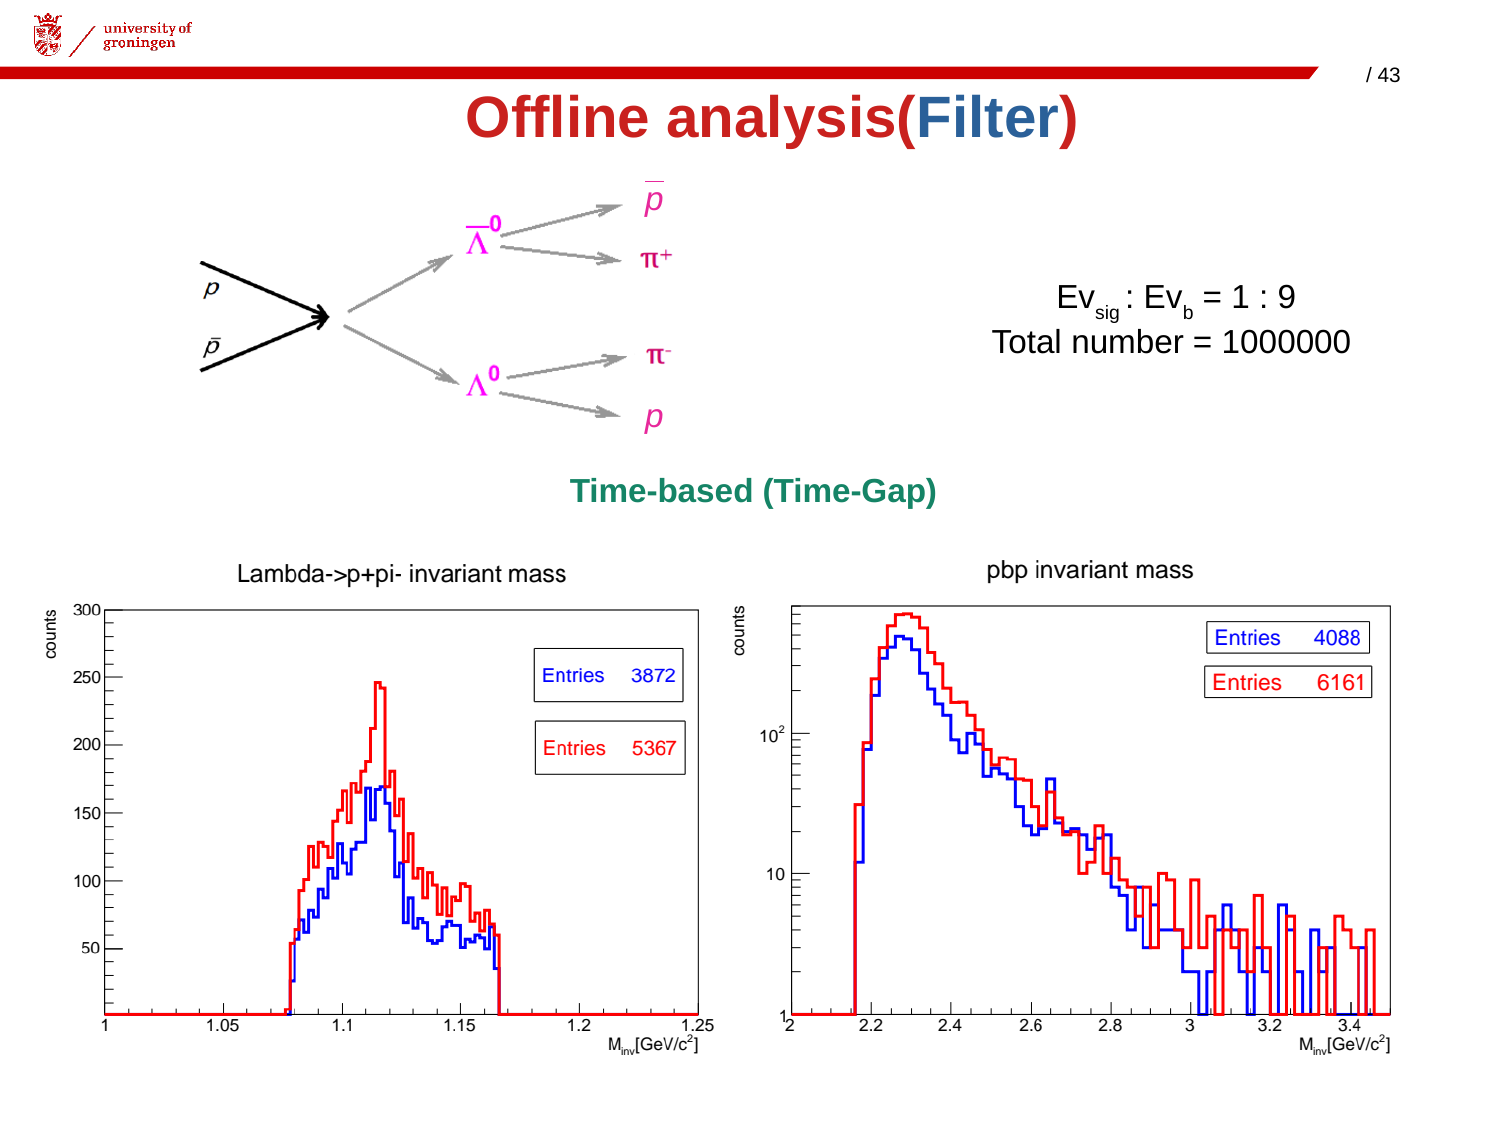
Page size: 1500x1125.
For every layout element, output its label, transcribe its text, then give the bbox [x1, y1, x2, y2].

picture [34, 13, 192, 57]
text_box Time-based (Time-Gap) [555, 464, 977, 554]
text_box p [641, 173, 661, 227]
picture [336, 200, 678, 426]
text_box / 1 [1351, 55, 1487, 94]
picture [30, 554, 1465, 1066]
text_box p [641, 389, 661, 442]
text_box Offline analysis(Filter) [330, 77, 1216, 353]
text_box Evsig : Evb = 1 : 9 Total number = 1000000 [885, 197, 1468, 443]
picture [634, 339, 680, 370]
picture [195, 261, 330, 375]
